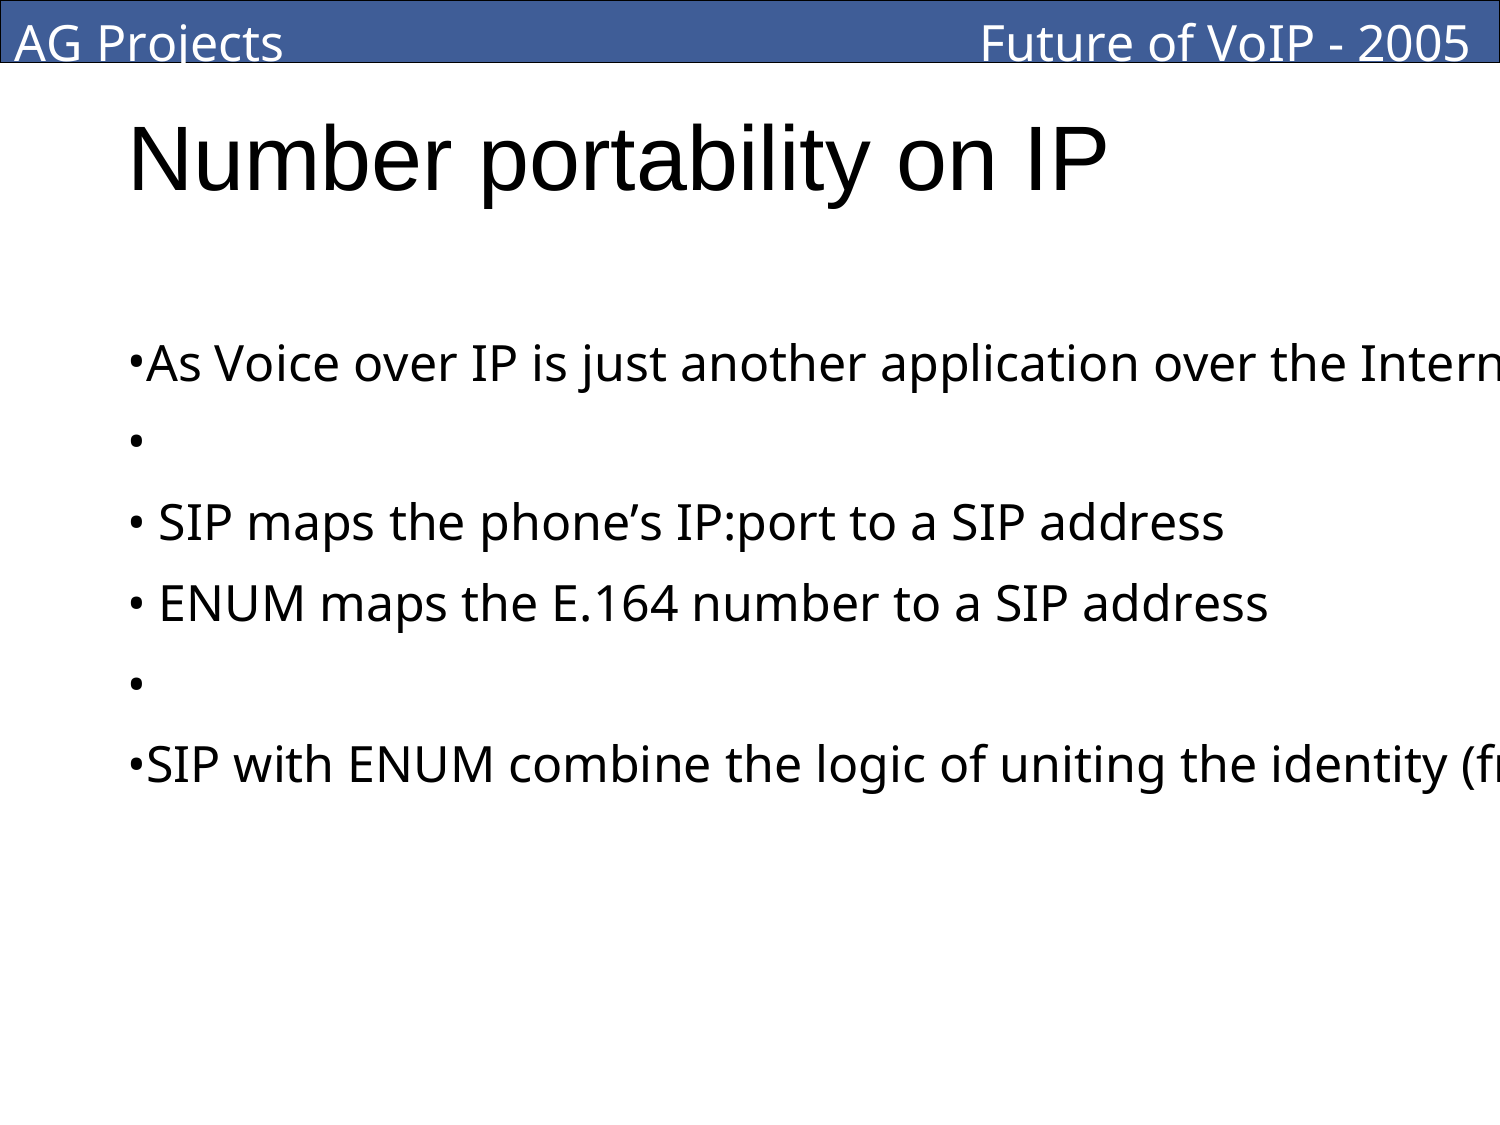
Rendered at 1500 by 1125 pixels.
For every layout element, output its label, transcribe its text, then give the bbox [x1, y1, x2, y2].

text_box As Voice over IP is just another application over the Internet (observation of Jon Peterson) we can use the same principles that apply for web and e-mail SIP maps the phone’s IP:port to a SIP address ENUM maps the E.164 number to a SIP address SIP with ENUM combine the logic of uniting the identity (from both Internet and PSTN) with the access, the device and the service [112, 324, 1388, 1000]
text_box Number portability on IP [112, 99, 1388, 288]
